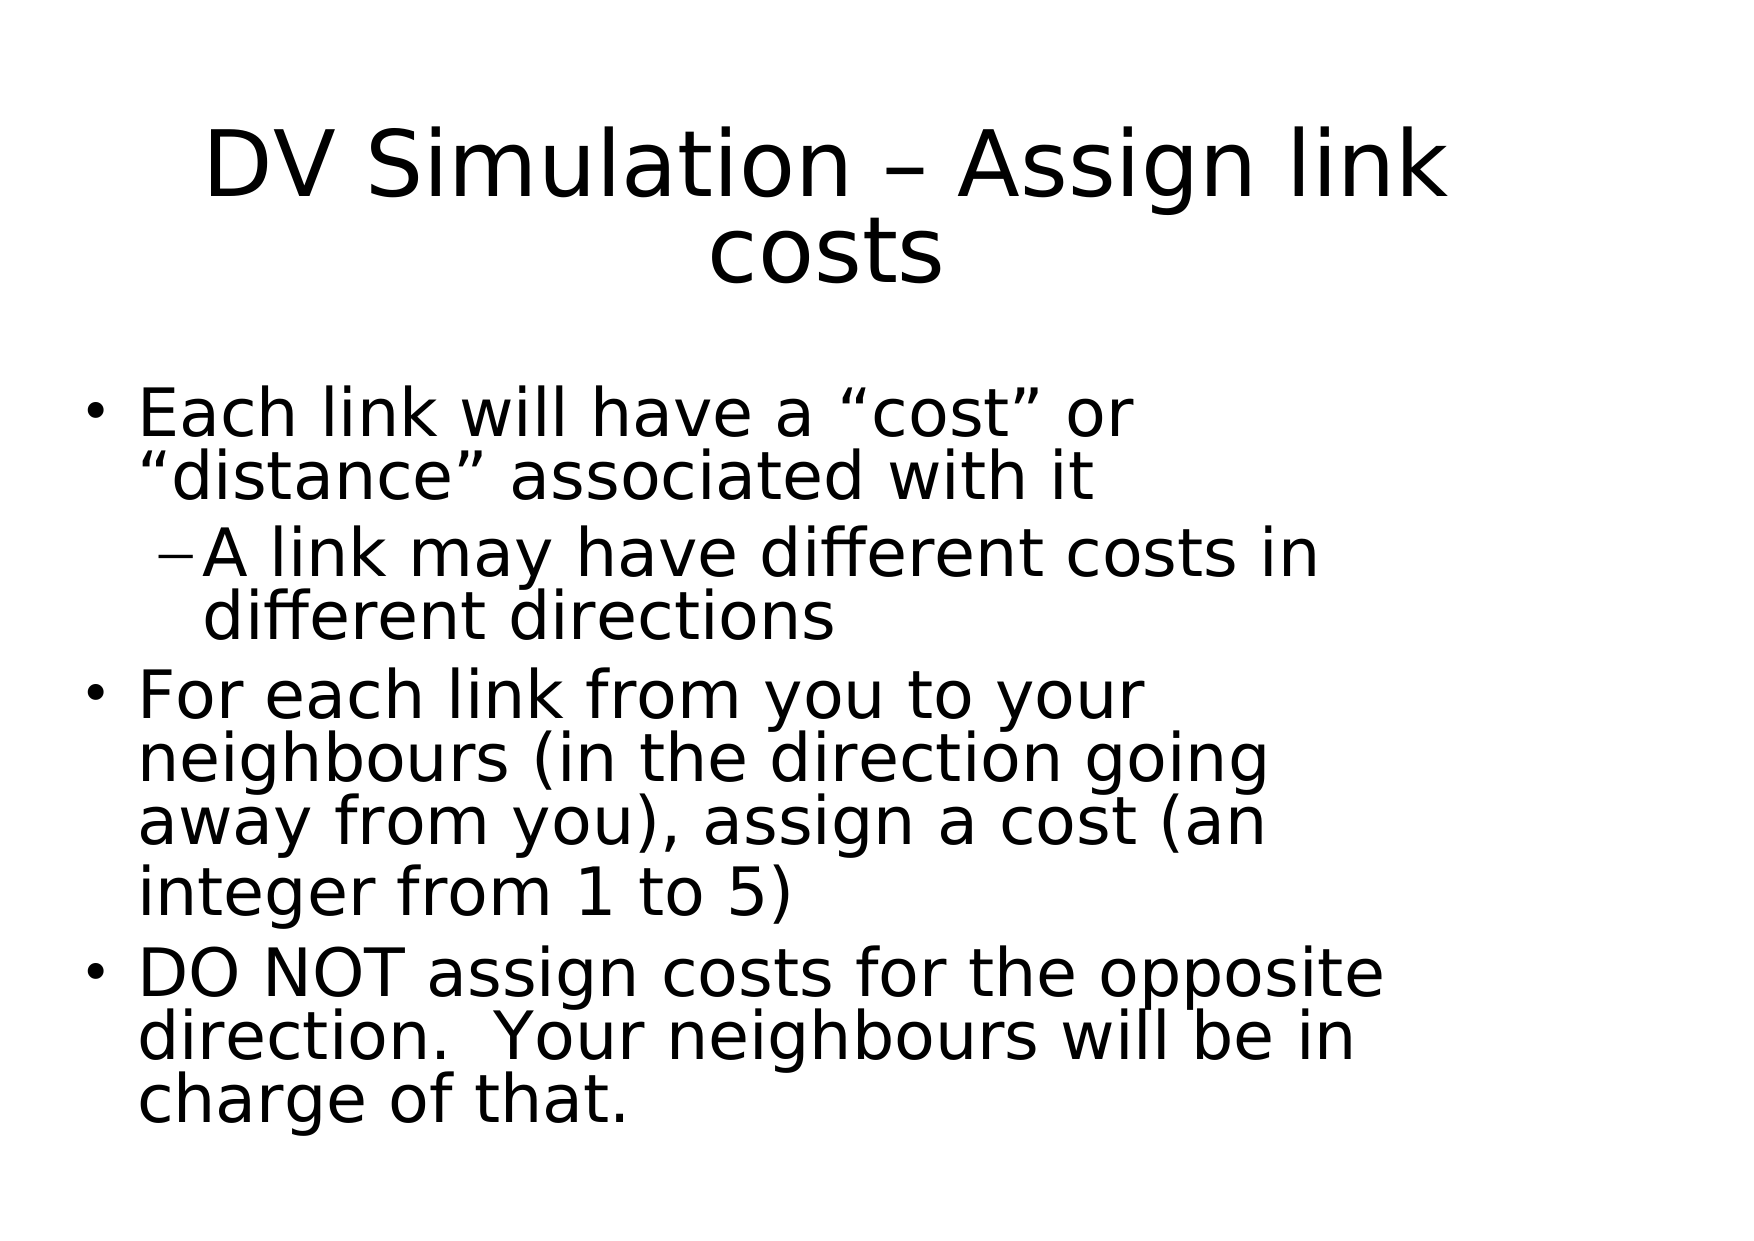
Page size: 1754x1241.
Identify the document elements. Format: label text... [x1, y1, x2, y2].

list Each link will have a “cost” or “distance” associated with it A link may have different costs in different directions For each link from you to your neighbours (in the direction going away from you), assign a cost (an integer from 1 to 5)‏ DO NOT assign costs for the opposite direction. Your neighbours will be in charge of that. [69, 378, 1476, 1224]
title DV Simulation – Assign link costs [123, 90, 1530, 337]
